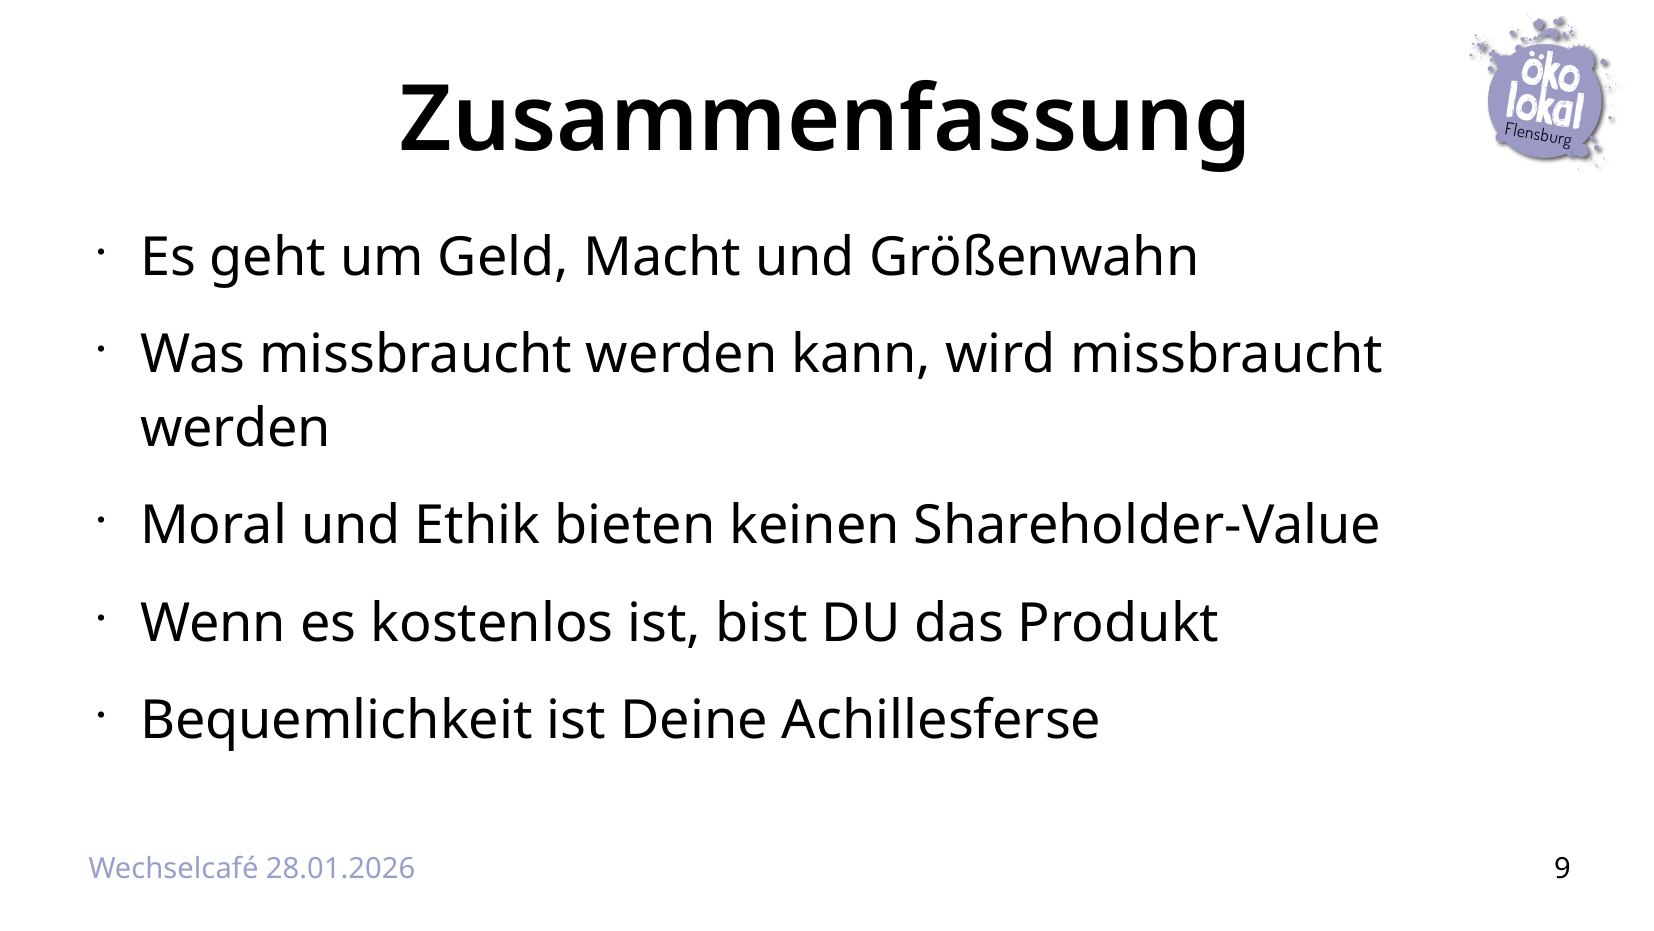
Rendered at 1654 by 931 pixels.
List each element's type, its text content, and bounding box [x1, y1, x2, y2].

title Zusammenfassung [82, 37, 1571, 193]
list Es geht um Geld, Macht und Größenwahn Was missbraucht werden kann, wird missbraucht werden Moral und Ethik bieten keinen Shareholder-Value Wenn es kostenlos ist, bist DU das Produkt Bequemlichkeit ist Deine Achillesferse [82, 217, 1571, 758]
picture [1444, 0, 1654, 178]
